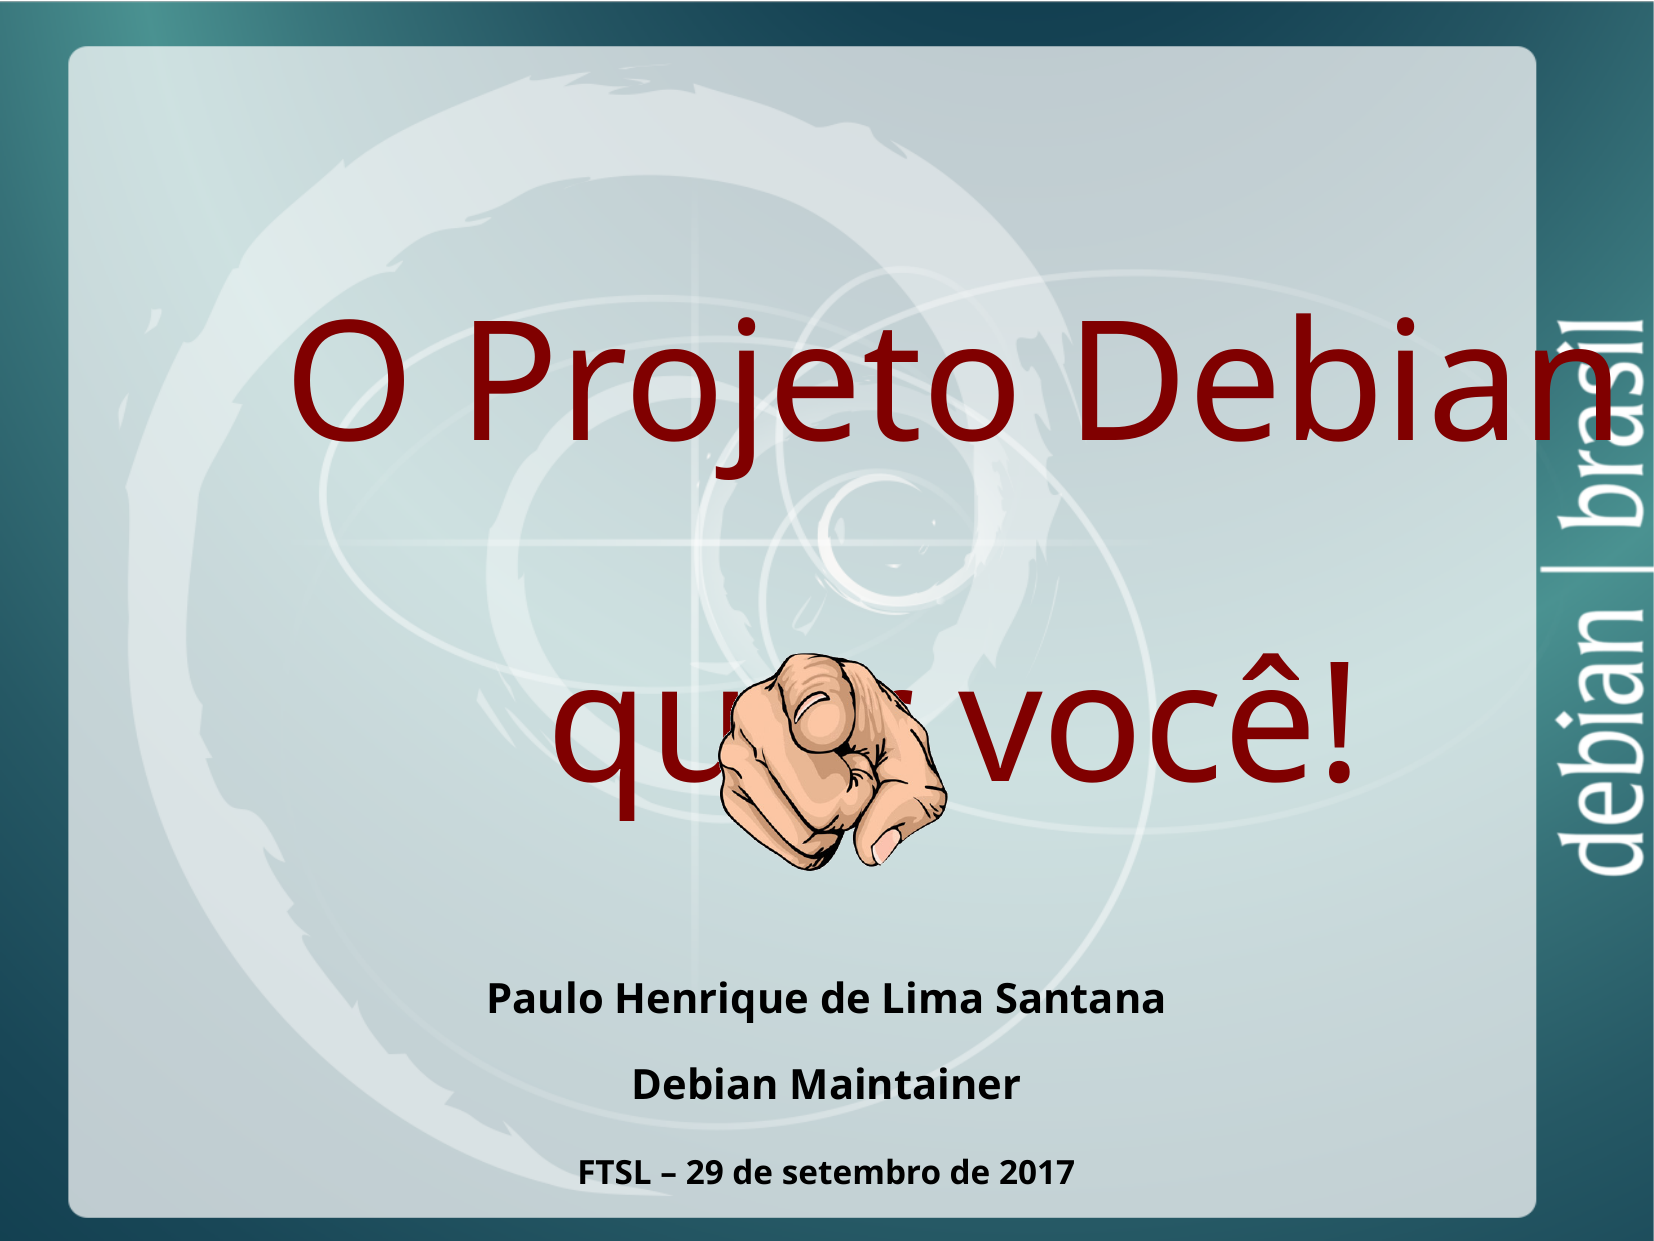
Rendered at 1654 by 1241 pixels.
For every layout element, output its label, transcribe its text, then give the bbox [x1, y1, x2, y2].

text_box FTSL – 29 de setembro de 2017 [562, 1144, 1092, 1200]
text_box O Projeto Debian quer você! [269, 141, 1384, 775]
picture [0, 0, 1654, 1241]
text_box Paulo Henrique de Lima Santana Debian Maintainer [471, 933, 1182, 1144]
